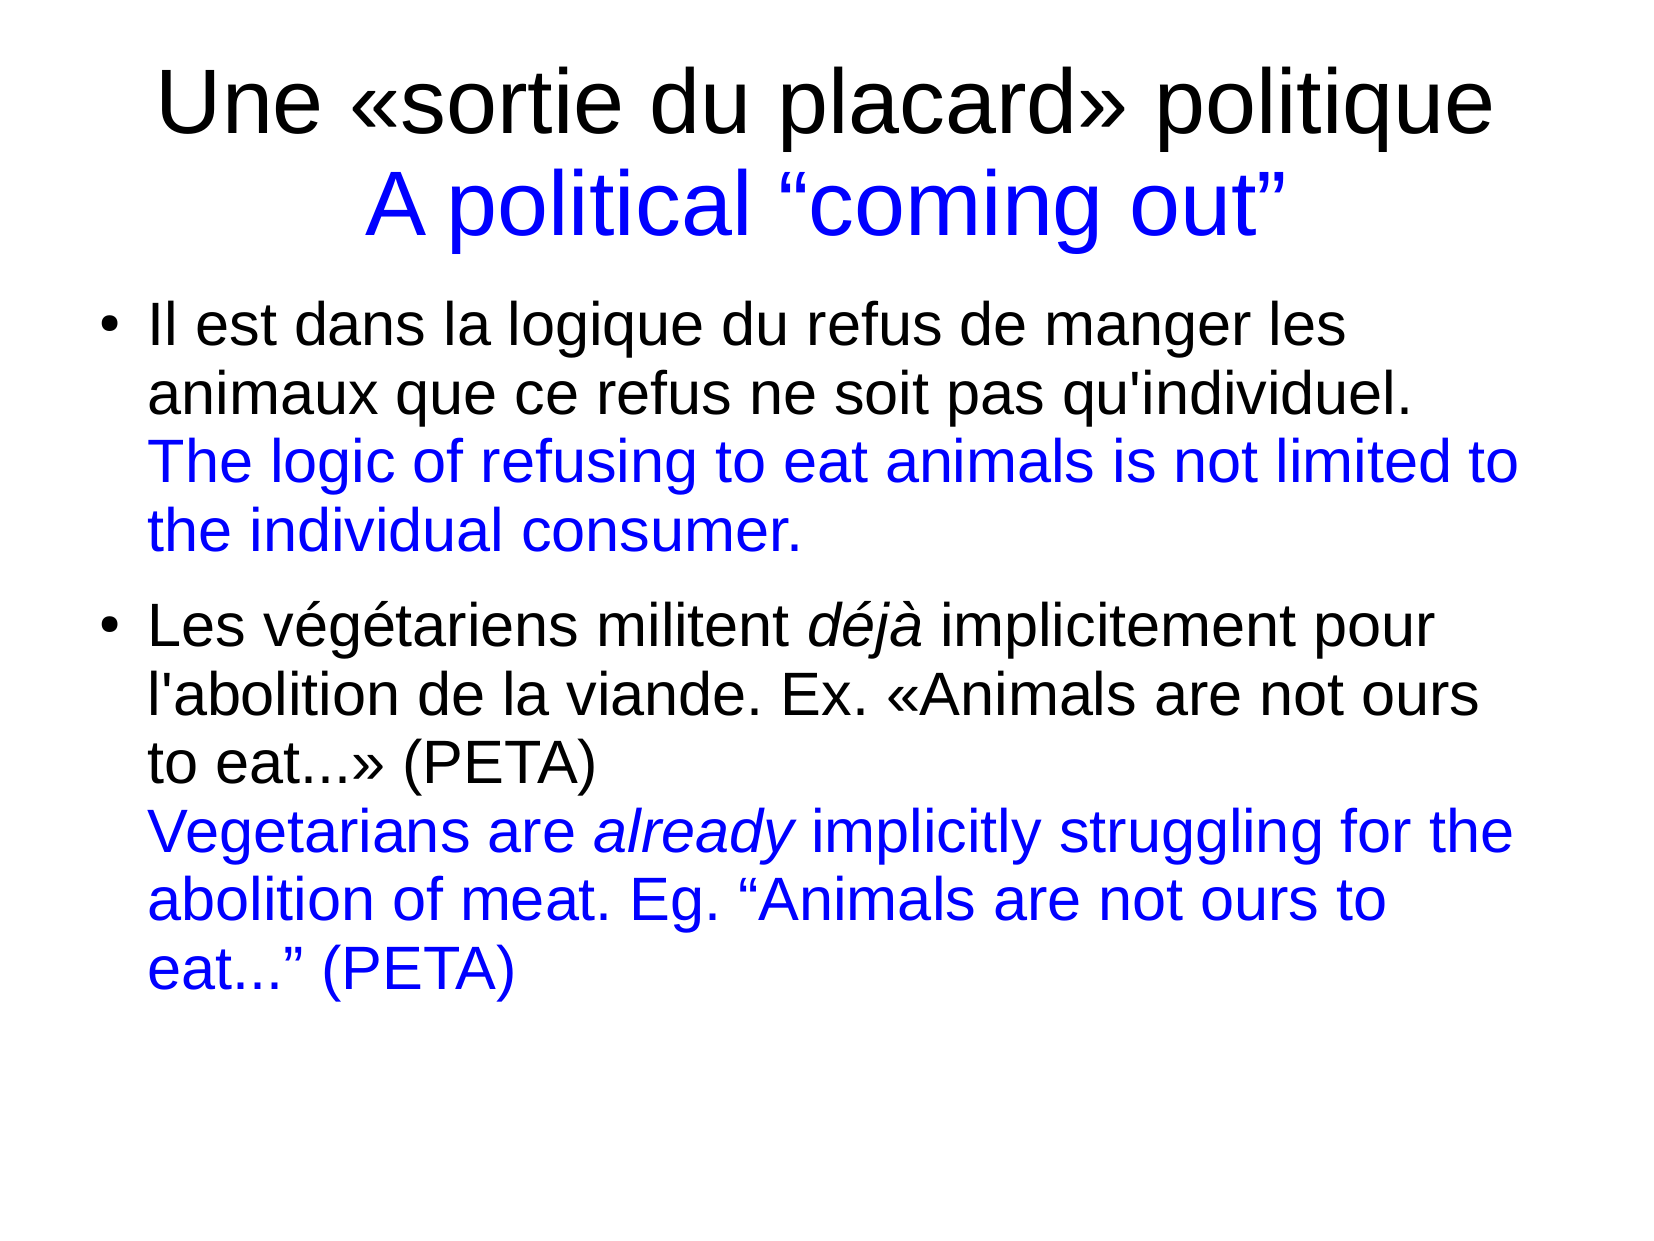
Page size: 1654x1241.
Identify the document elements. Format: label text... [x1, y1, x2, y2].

list Il est dans la logique du refus de manger les animaux que ce refus ne soit pas qu'individuel. The logic of refusing to eat animals is not limited to the individual consumer. Les végétariens militent déjà implicitement pour l'abolition de la viande. Ex. «Animals are not ours to eat...» (PETA) Vegetarians are already implicitly struggling for the abolition of meat. Eg. “Animals are not ours to eat...” (PETA) [82, 290, 1538, 1010]
title Une «sortie du placard» politique A political “coming out” [82, 49, 1571, 257]
